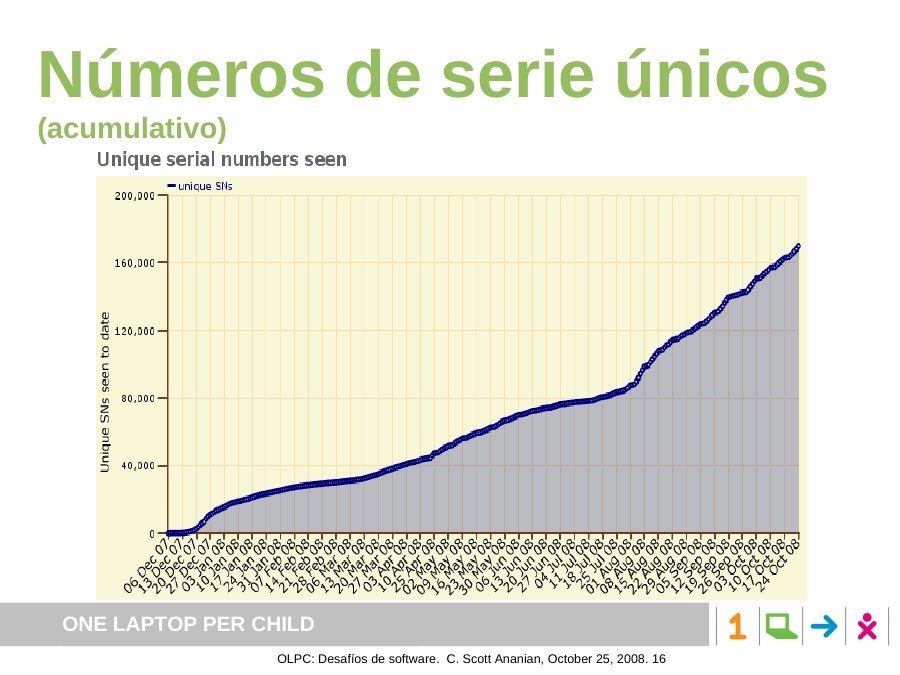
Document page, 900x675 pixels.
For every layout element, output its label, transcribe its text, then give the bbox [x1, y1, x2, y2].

picture [93, 148, 898, 655]
title Números de serie únicos (acumulativo) [37, 37, 856, 211]
